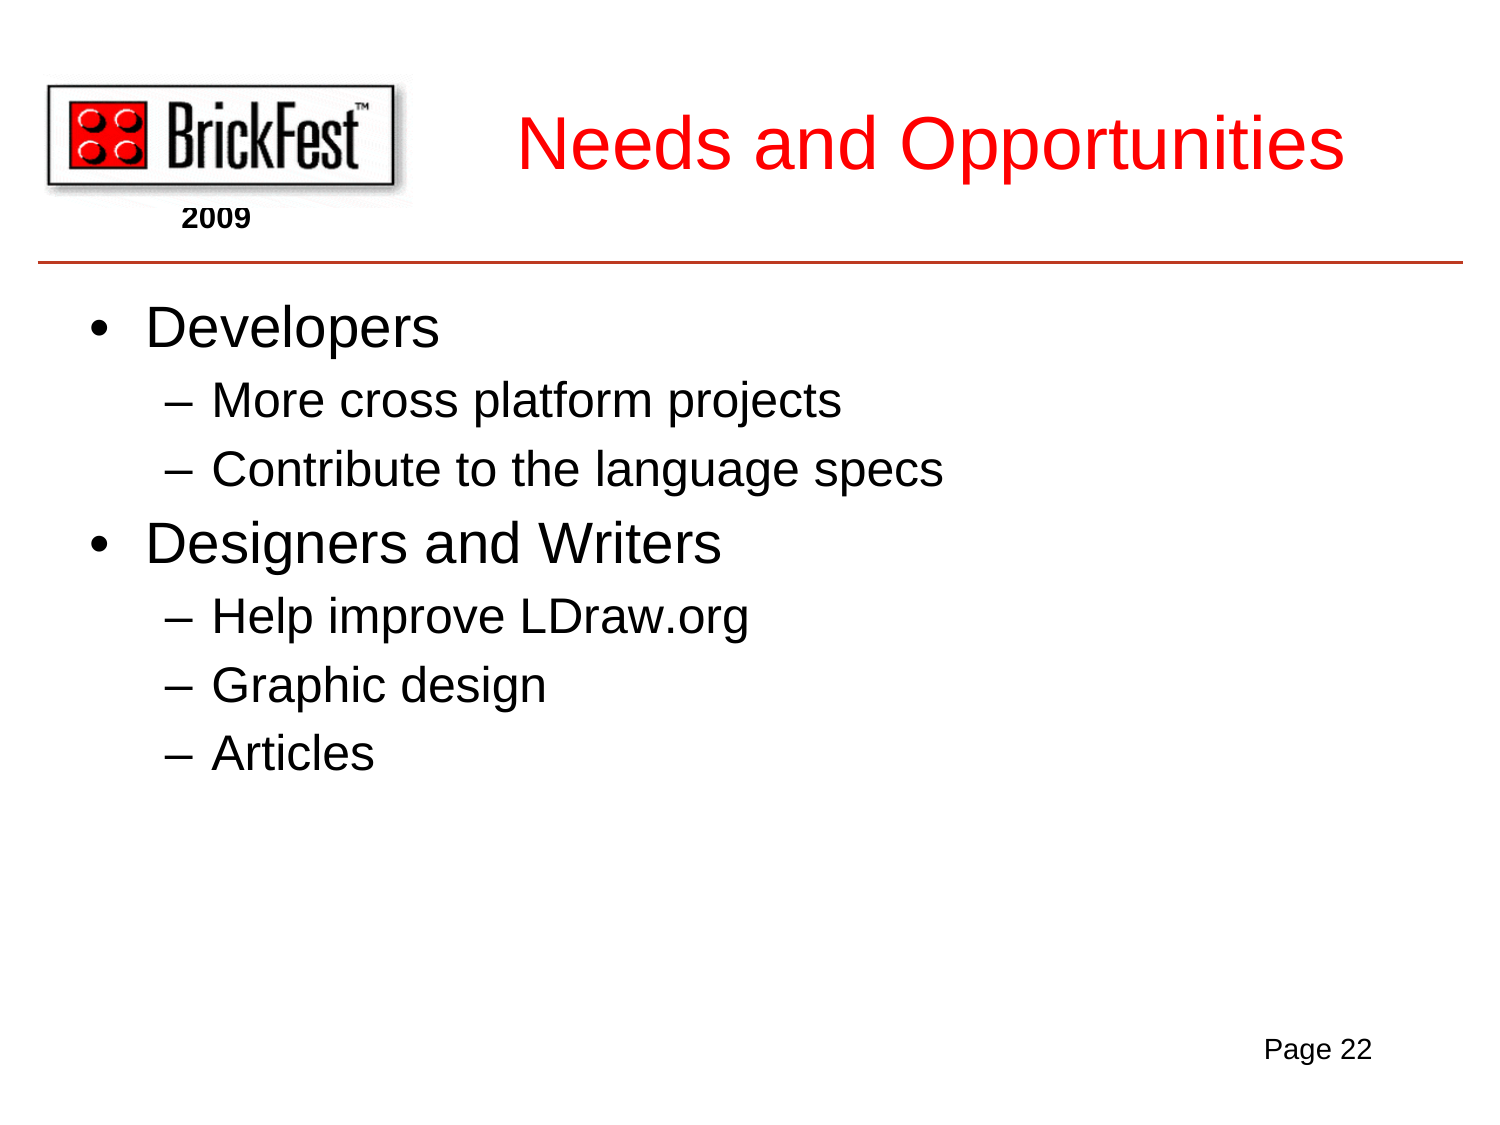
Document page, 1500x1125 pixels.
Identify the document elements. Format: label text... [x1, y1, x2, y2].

list Developers More cross platform projects Contribute to the language specs Designers and Writers Help improve LDraw.org Graphic design Articles [74, 287, 1450, 1000]
picture [35, 74, 412, 208]
title Needs and Opportunities [412, 49, 1450, 238]
